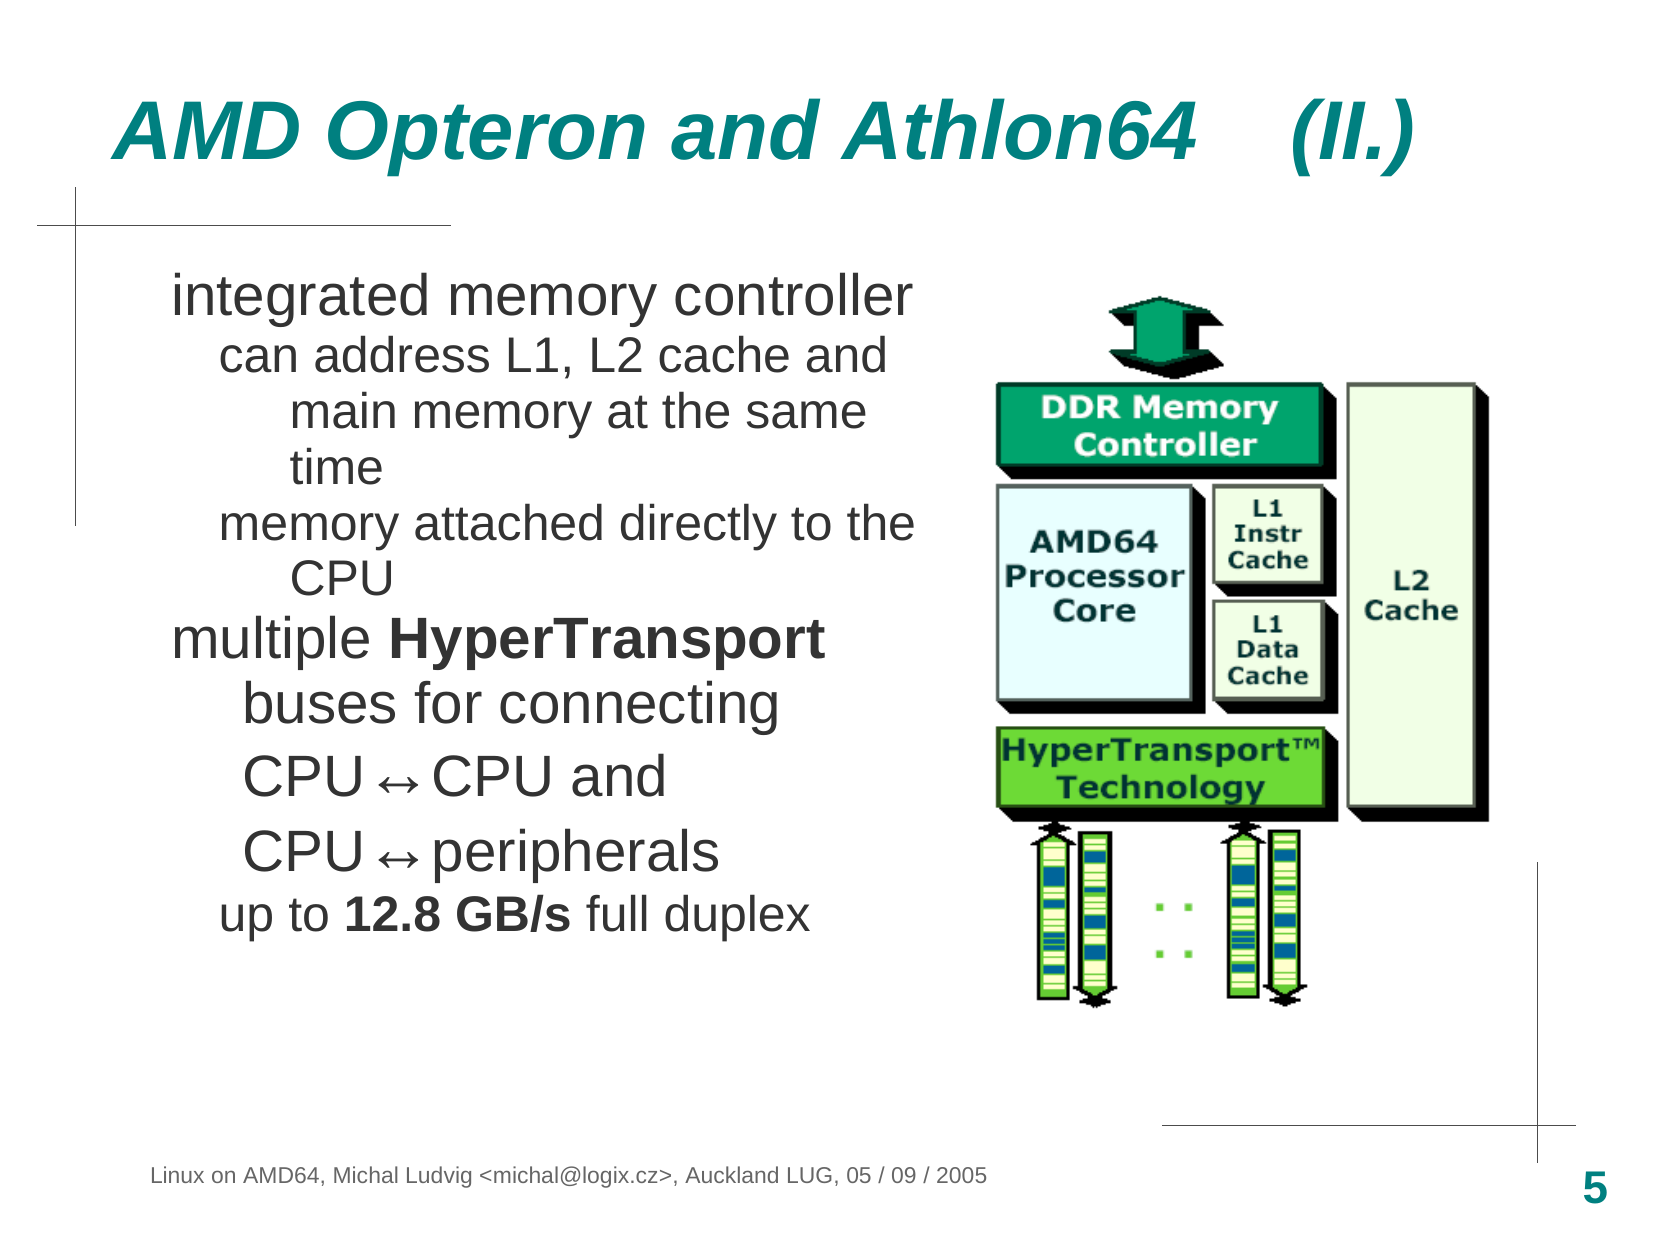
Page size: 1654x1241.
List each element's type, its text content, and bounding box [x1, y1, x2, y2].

picture [975, 262, 1522, 1027]
list integrated memory controller can address L1, L2 cache and main memory at the same time memory attached directly to the CPU multiple HyperTransport buses for connecting CPU↔CPU and CPU↔peripherals up to 12.8 GB/s full duplex [112, 262, 938, 1088]
title AMD Opteron and Athlon64 (II.) [112, 37, 1426, 226]
